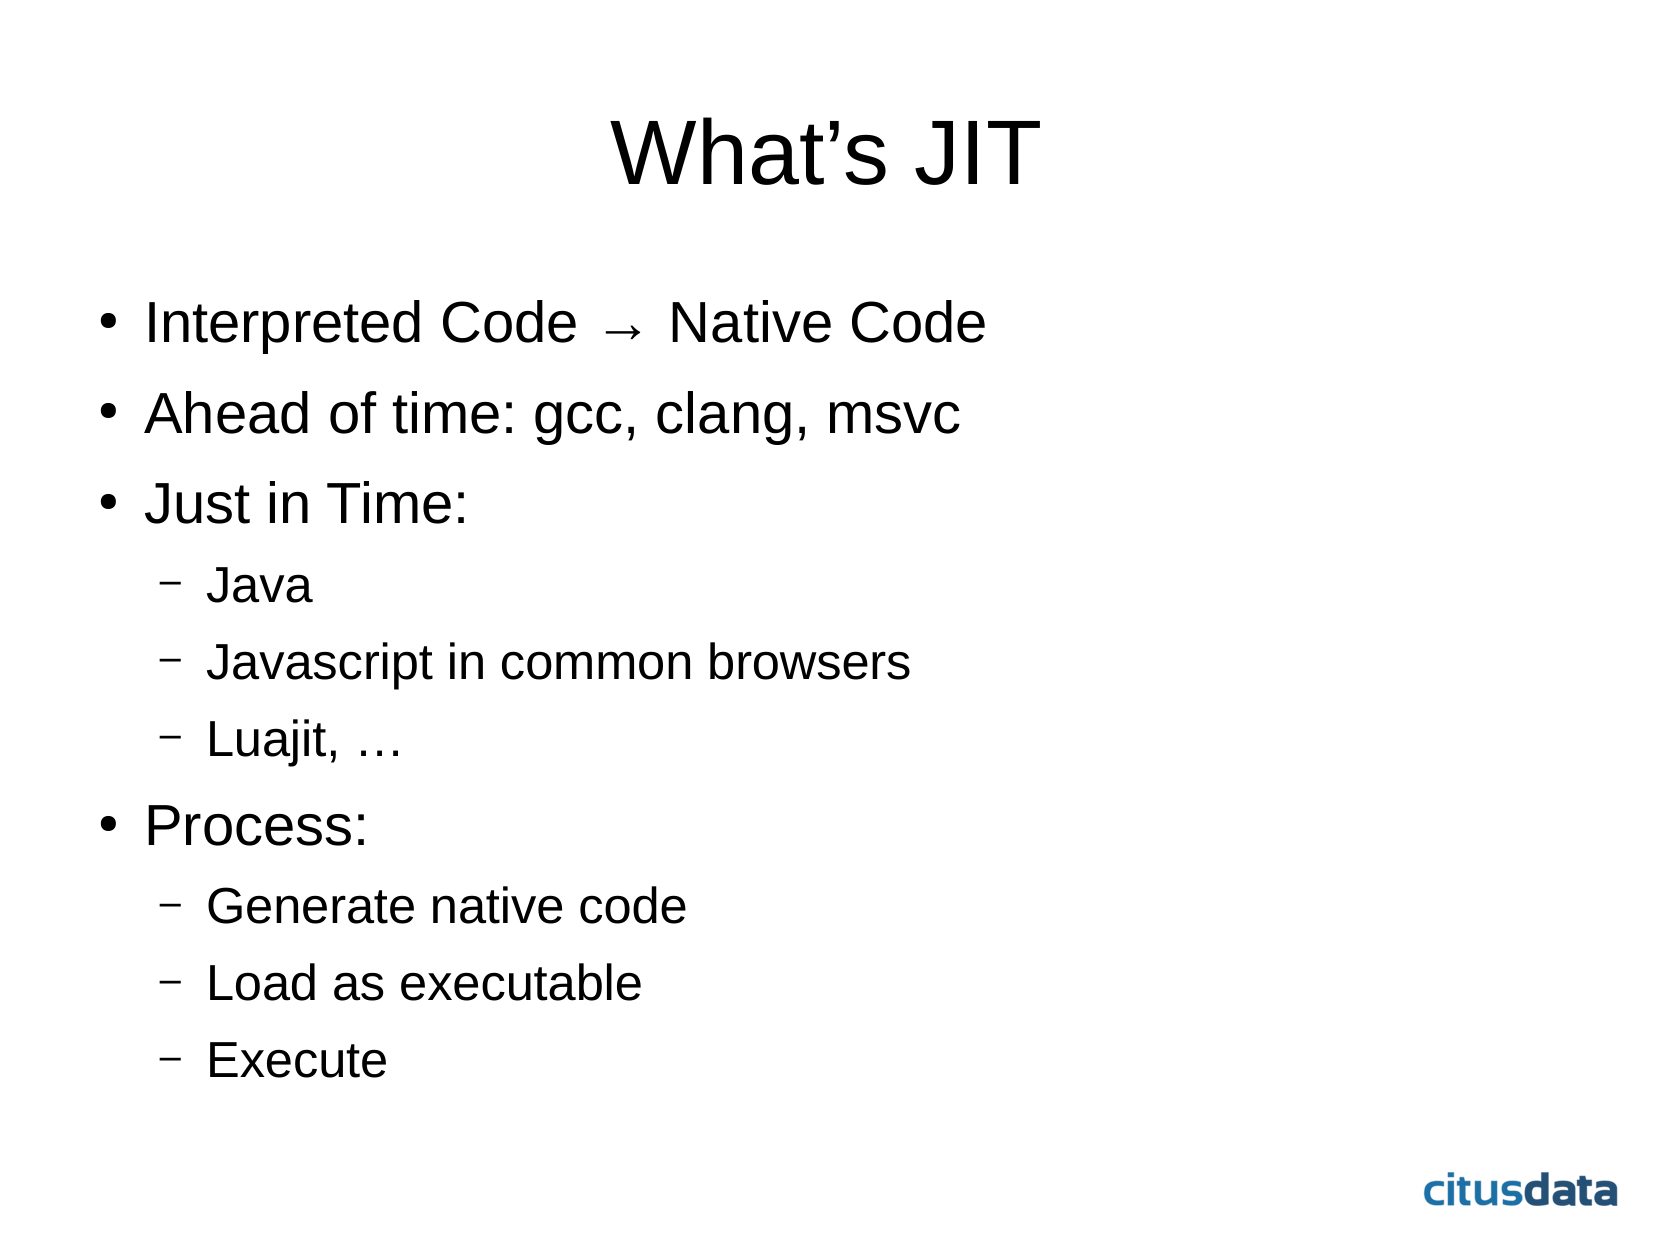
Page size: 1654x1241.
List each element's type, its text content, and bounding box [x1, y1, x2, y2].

title What’s JIT [82, 49, 1571, 257]
picture [1420, 1167, 1622, 1209]
list Interpreted Code → Native Code Ahead of time: gcc, clang, msvc Just in Time: Java Javascript in common browsers Luajit, … Process: Generate native code Load as executable Execute [82, 290, 1571, 1096]
